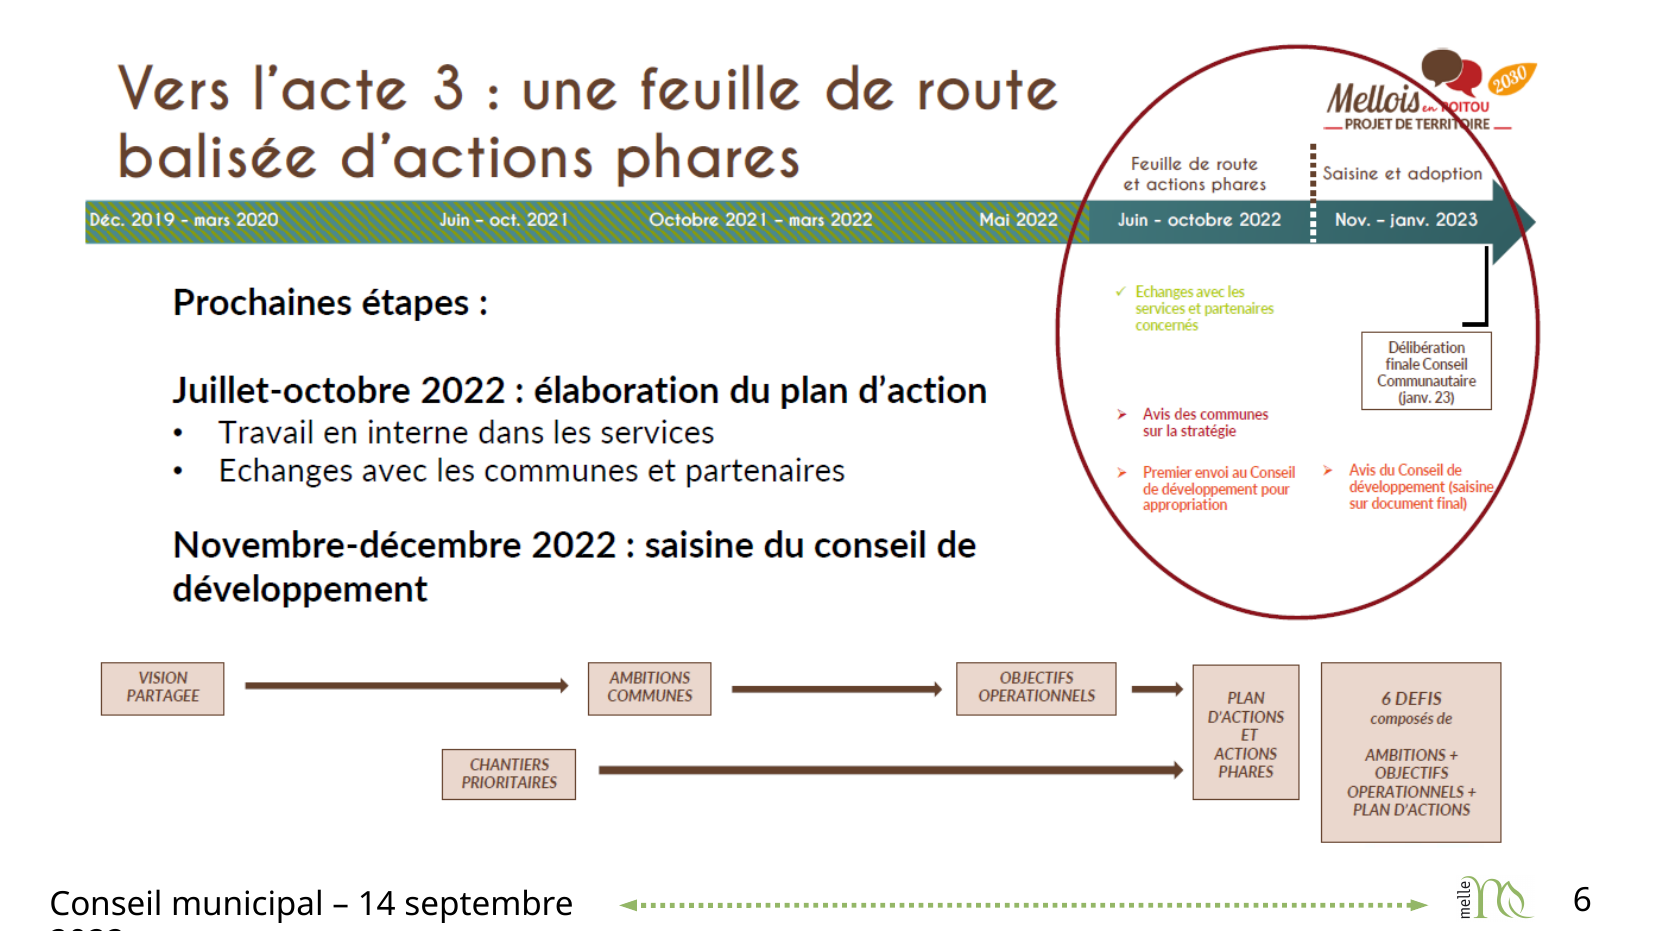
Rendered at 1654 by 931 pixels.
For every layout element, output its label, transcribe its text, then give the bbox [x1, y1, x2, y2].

text_box Conseil municipal – 14 septembre 2022 [34, 875, 602, 931]
picture [76, 25, 1542, 862]
picture [1456, 875, 1535, 922]
